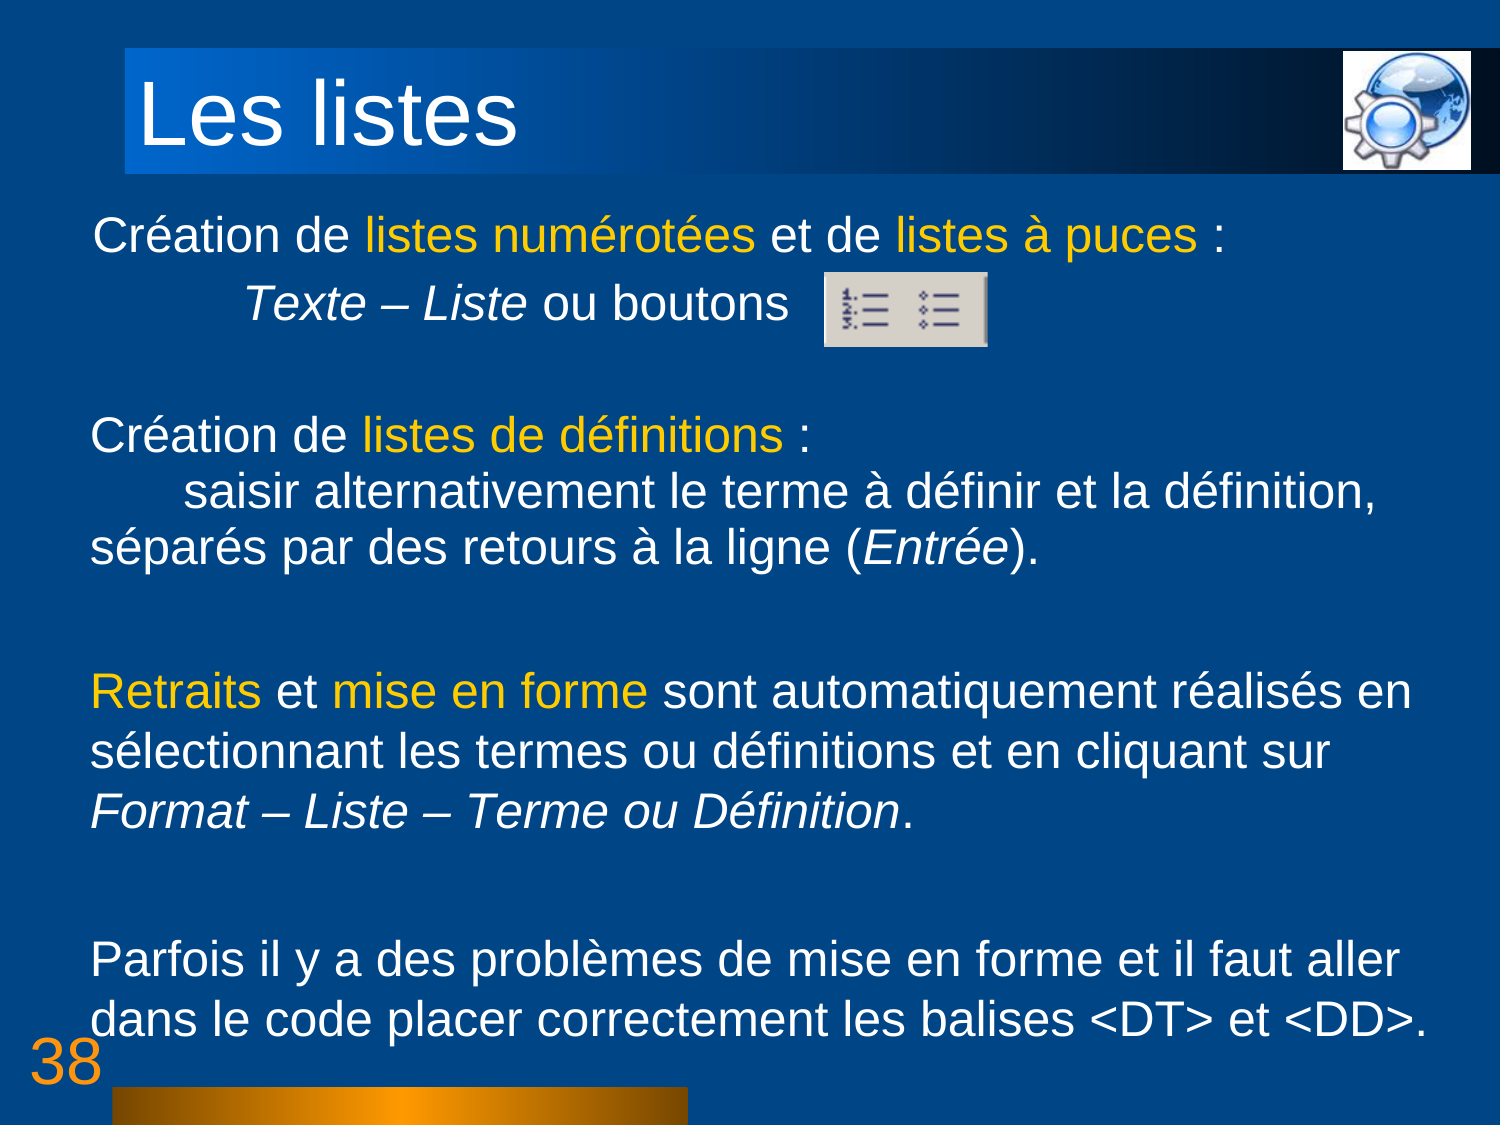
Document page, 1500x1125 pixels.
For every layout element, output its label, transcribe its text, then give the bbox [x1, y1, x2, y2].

picture [1398, 51, 1471, 170]
list Création de listes de définitions : saisir alternativement le terme à définir et la définition, séparés par des retours à la ligne (Entrée). Retraits et mise en forme sont automatiquement réalisés en sélectionnant les termes ou définitions et en cliquant sur Format – Liste – Terme ou Définition. Parfois il y a des problèmes de mise en forme et il faut aller dans le code placer correctement les balises <DT> et <DD>. [75, 399, 1463, 1125]
title Les listes [122, 20, 1398, 208]
text_box Création de listes numérotées et de listes à puces : Texte – Liste ou boutons [77, 199, 1243, 400]
chart [824, 272, 988, 347]
